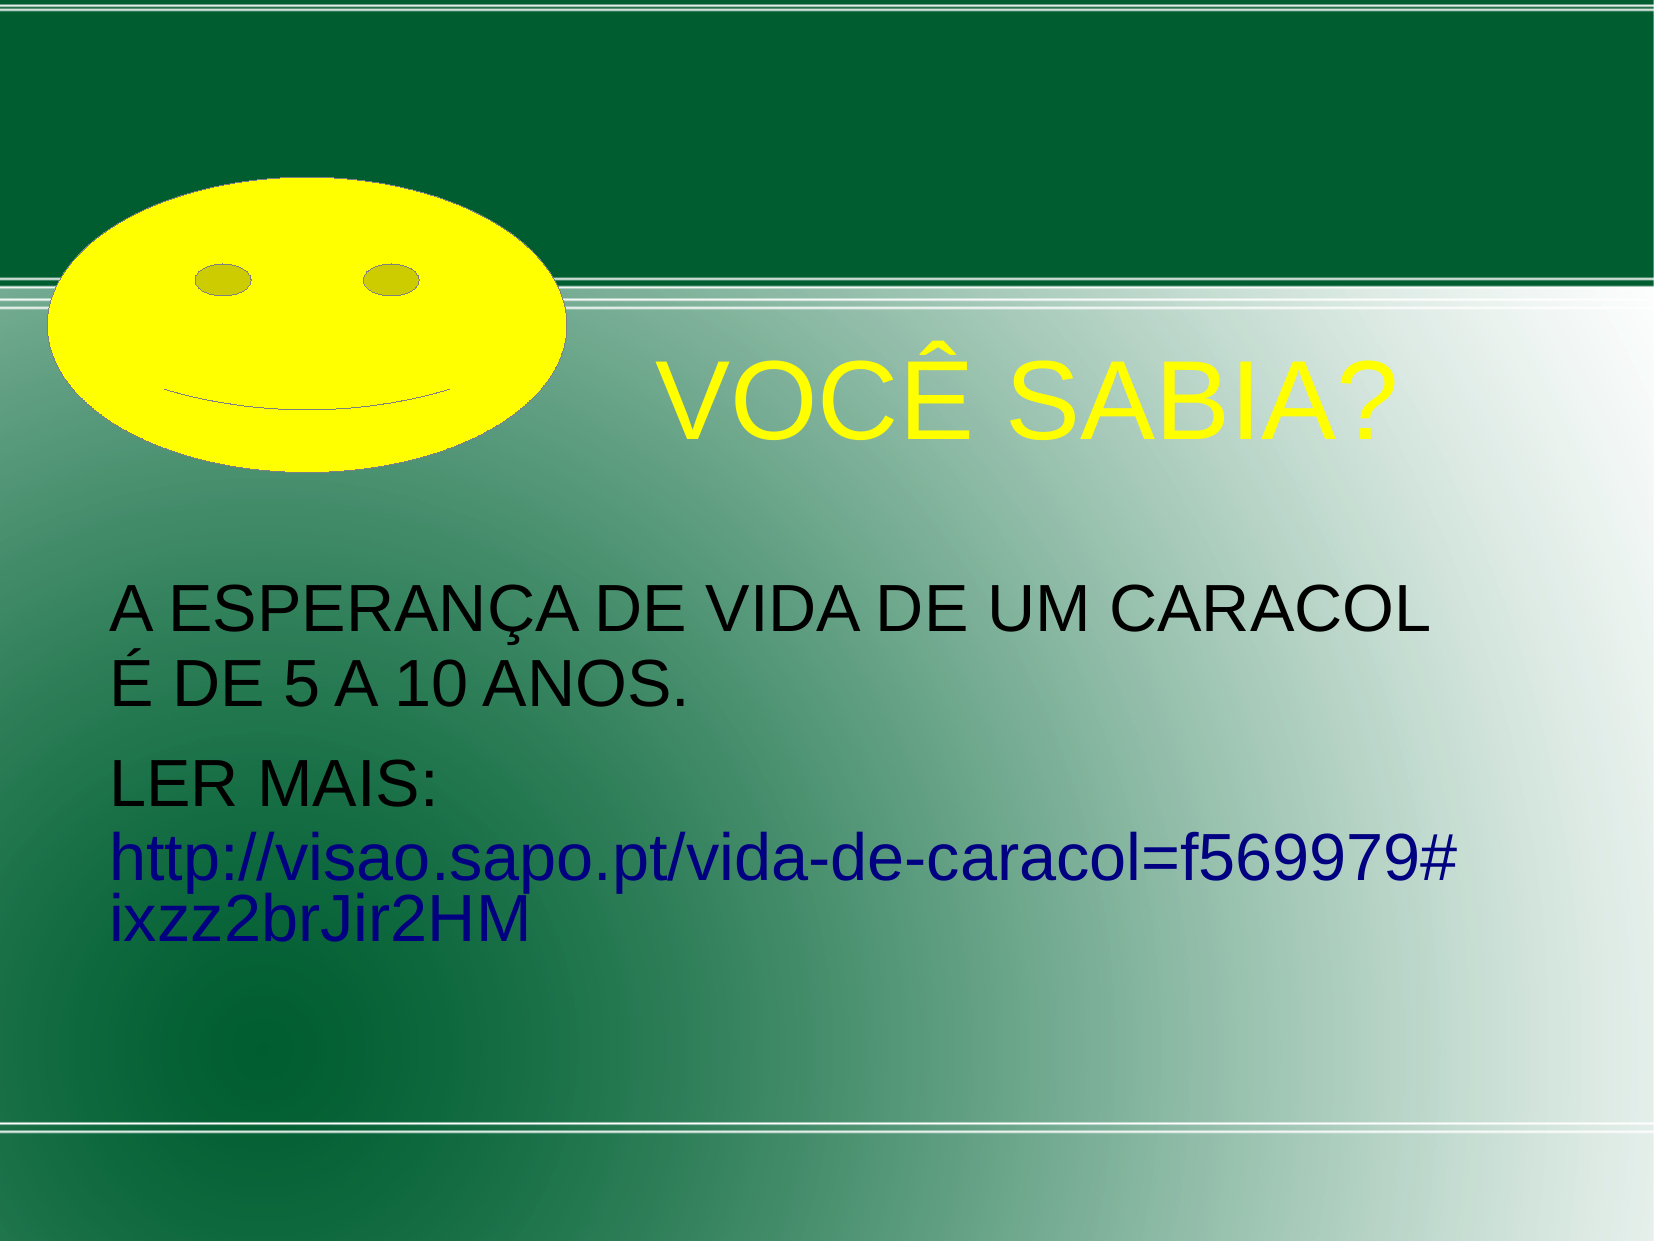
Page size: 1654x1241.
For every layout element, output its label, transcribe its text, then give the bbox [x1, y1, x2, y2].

picture [0, 0, 1654, 1241]
text_box VOCÊ SABIA? [555, 330, 1501, 472]
text_box [47, 177, 567, 473]
text_box A ESPERANÇA DE VIDA DE UM CARACOL É DE 5 A 10 ANOS. LER MAIS: http://visao.sapo.pt/vida-de-caracol=f569979#ixzz2brJir2HM [94, 563, 1489, 951]
